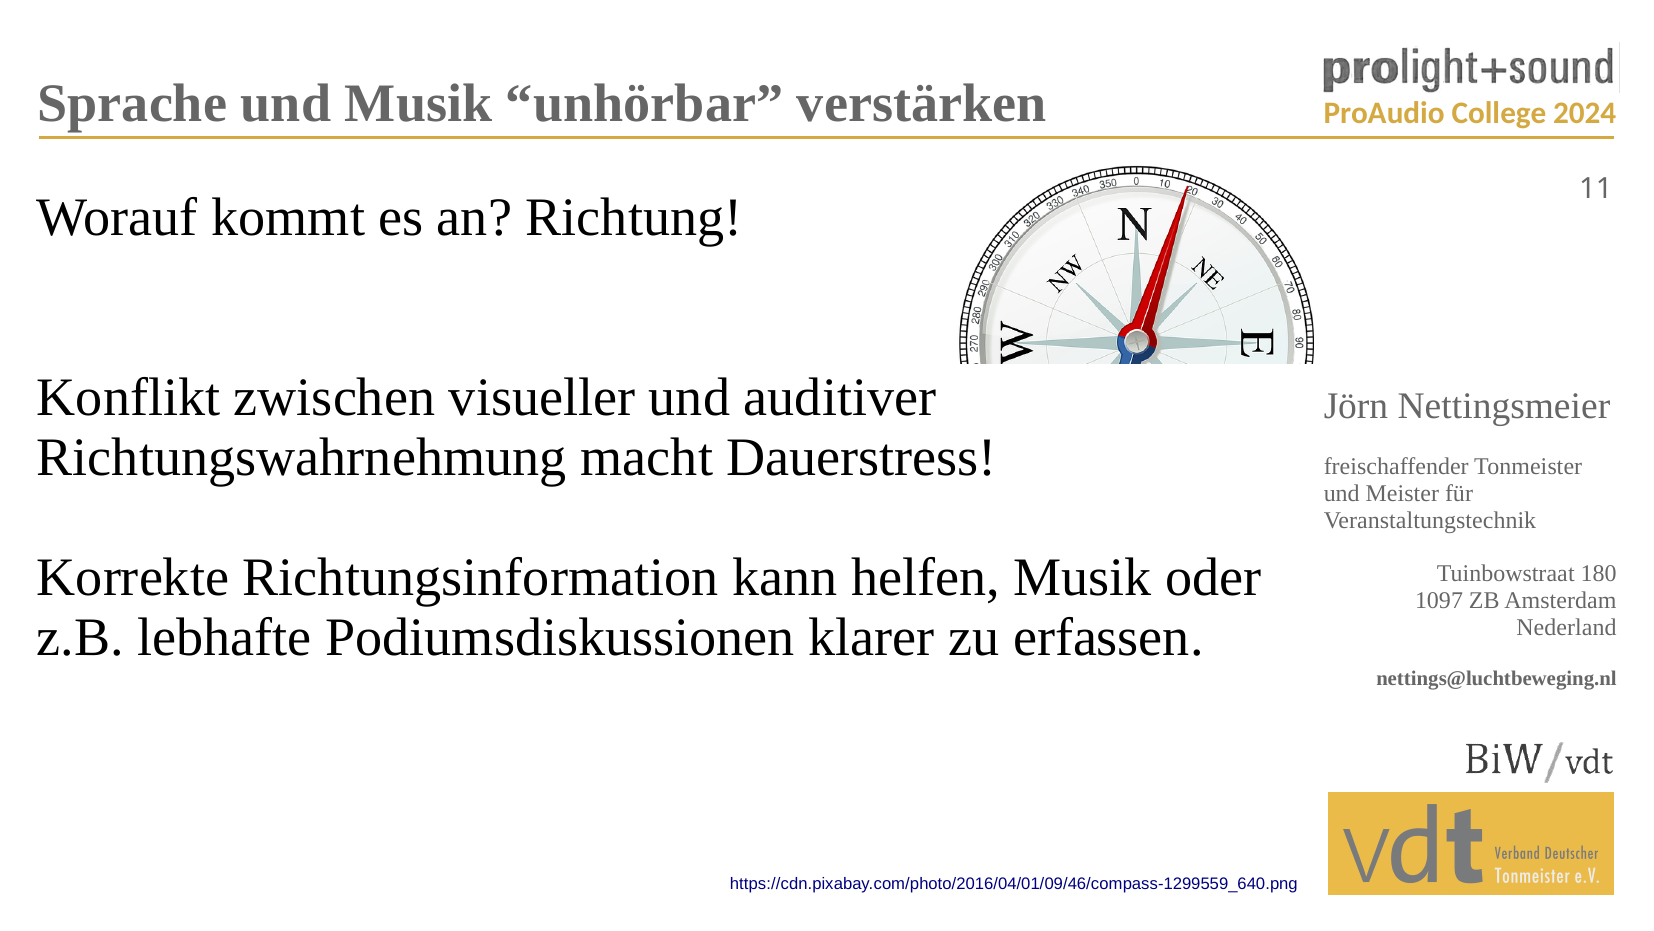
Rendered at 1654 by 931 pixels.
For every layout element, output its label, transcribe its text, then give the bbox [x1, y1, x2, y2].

title Sprache und Musik “unhörbar” verstärken [37, 43, 1275, 164]
picture [956, 150, 1314, 364]
picture [1318, 42, 1620, 93]
list Worauf kommt es an? Richtung! Konflikt zwischen visueller und auditiver Richtungswahrnehmung macht Dauerstress! Korrekte Richtungsinformation kann helfen, Musik oder z.B. lebhafte Podiumsdiskussionen klarer zu erfassen. [36, 187, 1312, 913]
text_box https://cdn.pixabay.com/photo/2016/04/01/09/46/compass-1299559_640.png [495, 866, 1314, 908]
